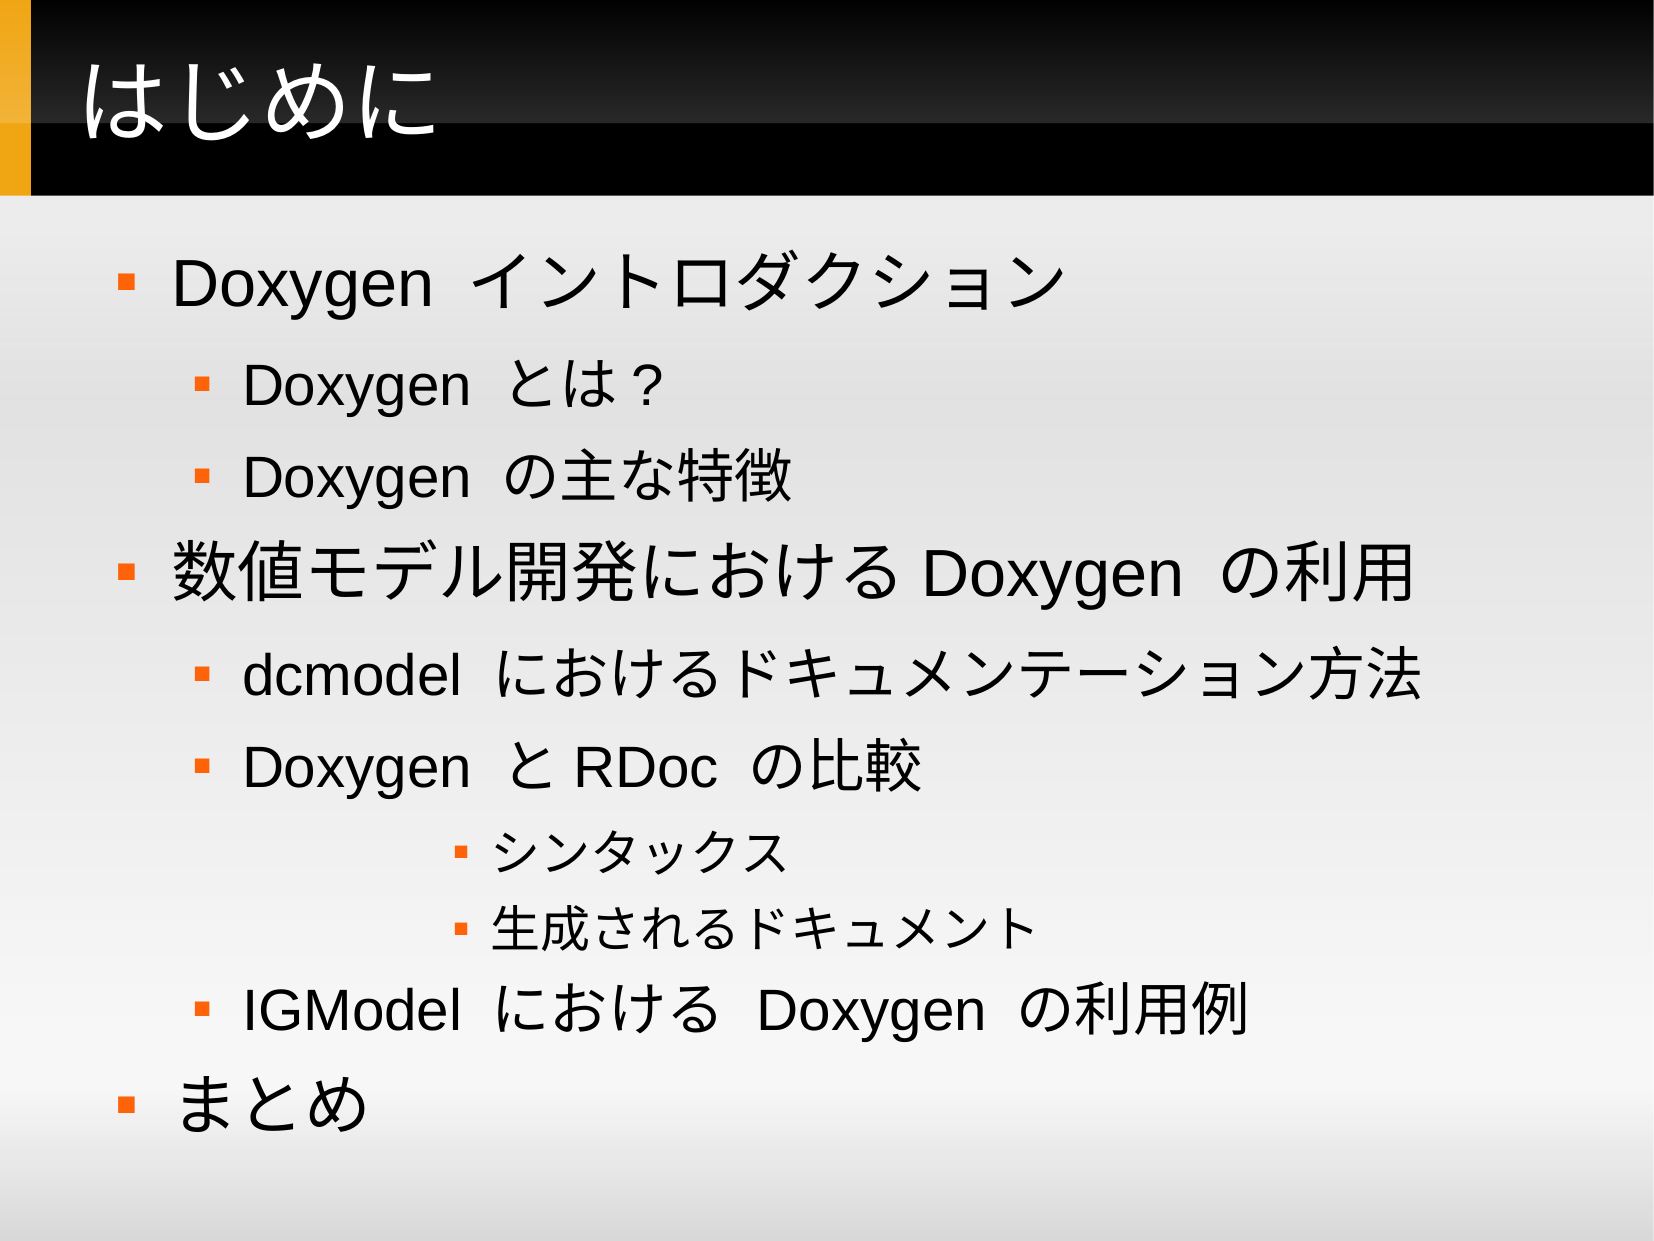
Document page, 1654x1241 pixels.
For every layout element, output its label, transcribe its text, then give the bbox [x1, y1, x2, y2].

picture [0, 0, 1654, 1241]
title はじめに [76, 0, 1565, 208]
list Doxygen イントロダクション Doxygen とは? Doxygen の主な特徴 数値モデル開発におけるDoxygen の利用 dcmodel におけるドキュメンテーション方法 Doxygen とRDoc の比較 シンタックス 生成されるドキュメント IGModel における Doxygen の利用例 まとめ [100, 244, 1589, 1146]
